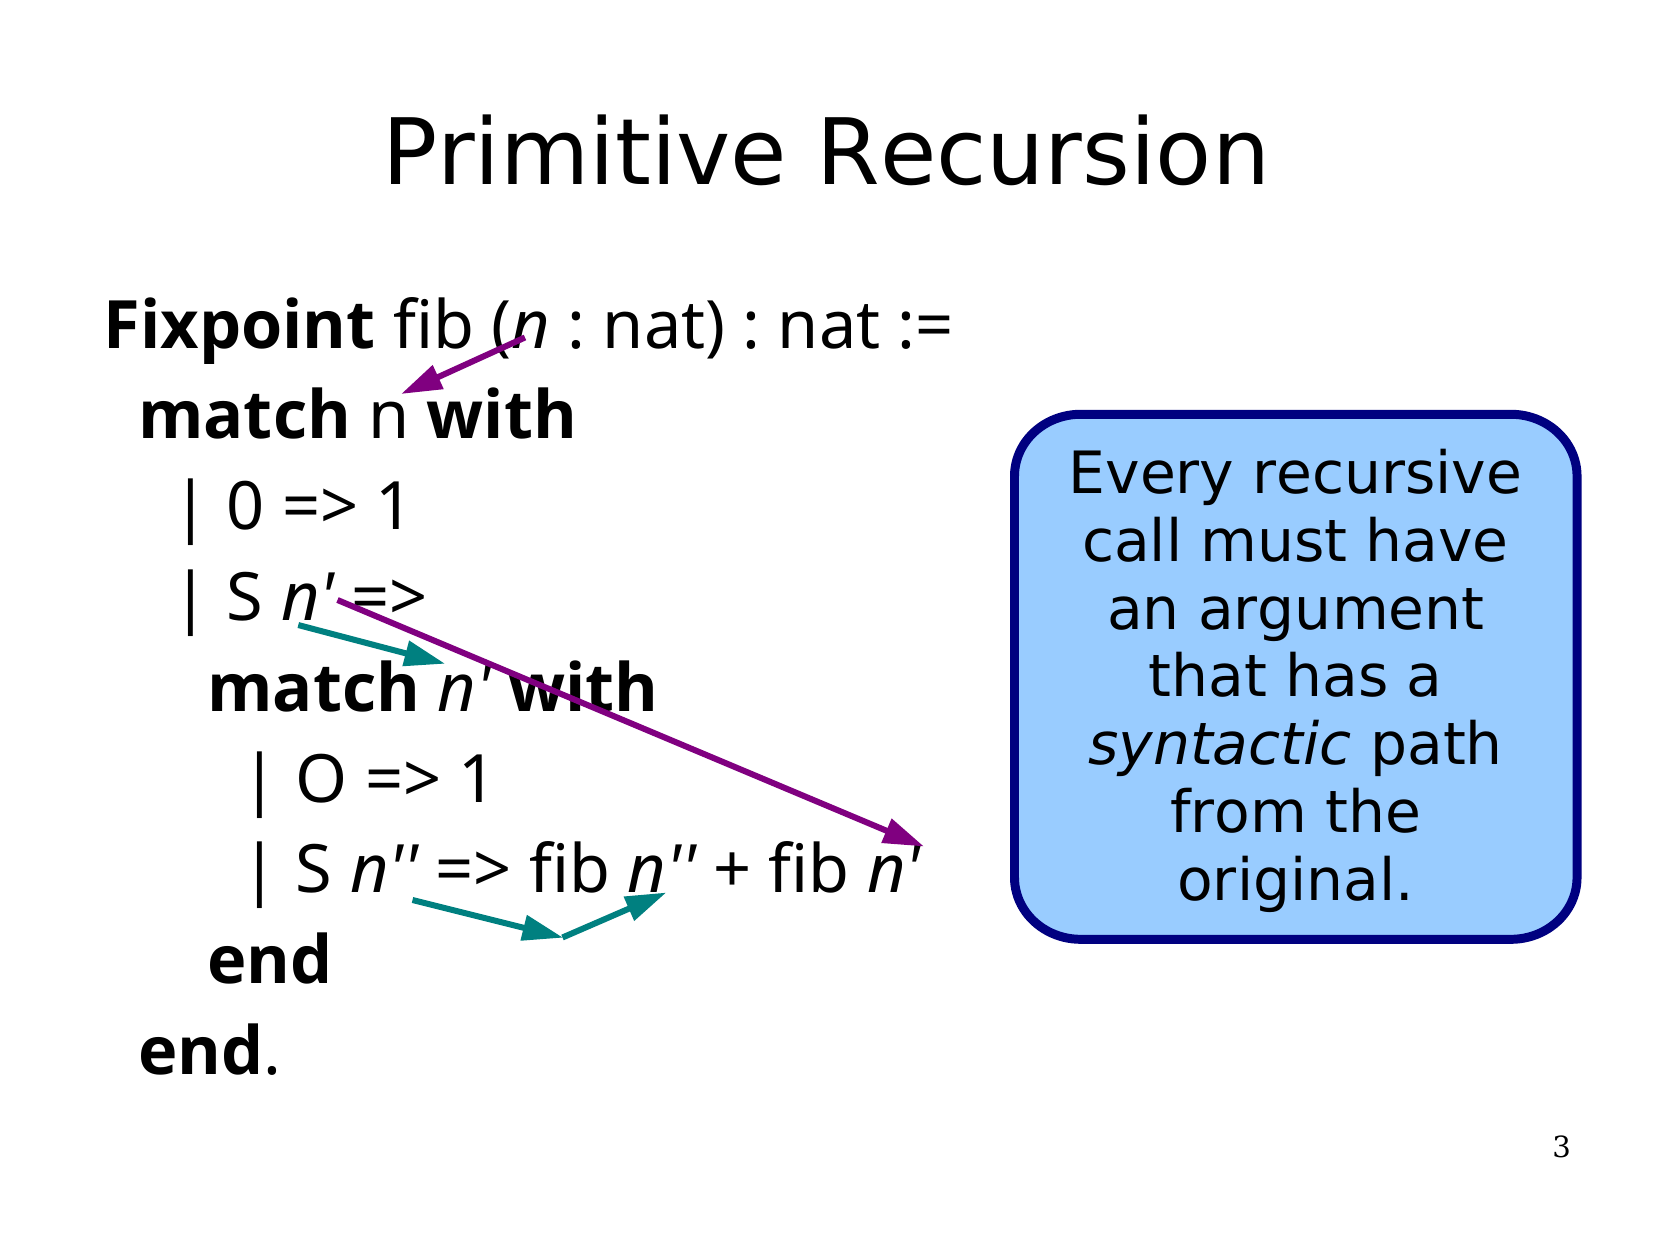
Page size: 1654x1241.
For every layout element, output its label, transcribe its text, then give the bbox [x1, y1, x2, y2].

text_box Every recursive call must have an argument that has a syntactic path from the original. [1014, 414, 1578, 940]
text_box Fixpoint fib (n : nat) : nat := match n with | 0 => 1 | S n' => match n' with | O => 1 | S n'' => fib n'' + fib n' end end. [89, 269, 1013, 1098]
title Primitive Recursion [82, 56, 1571, 250]
